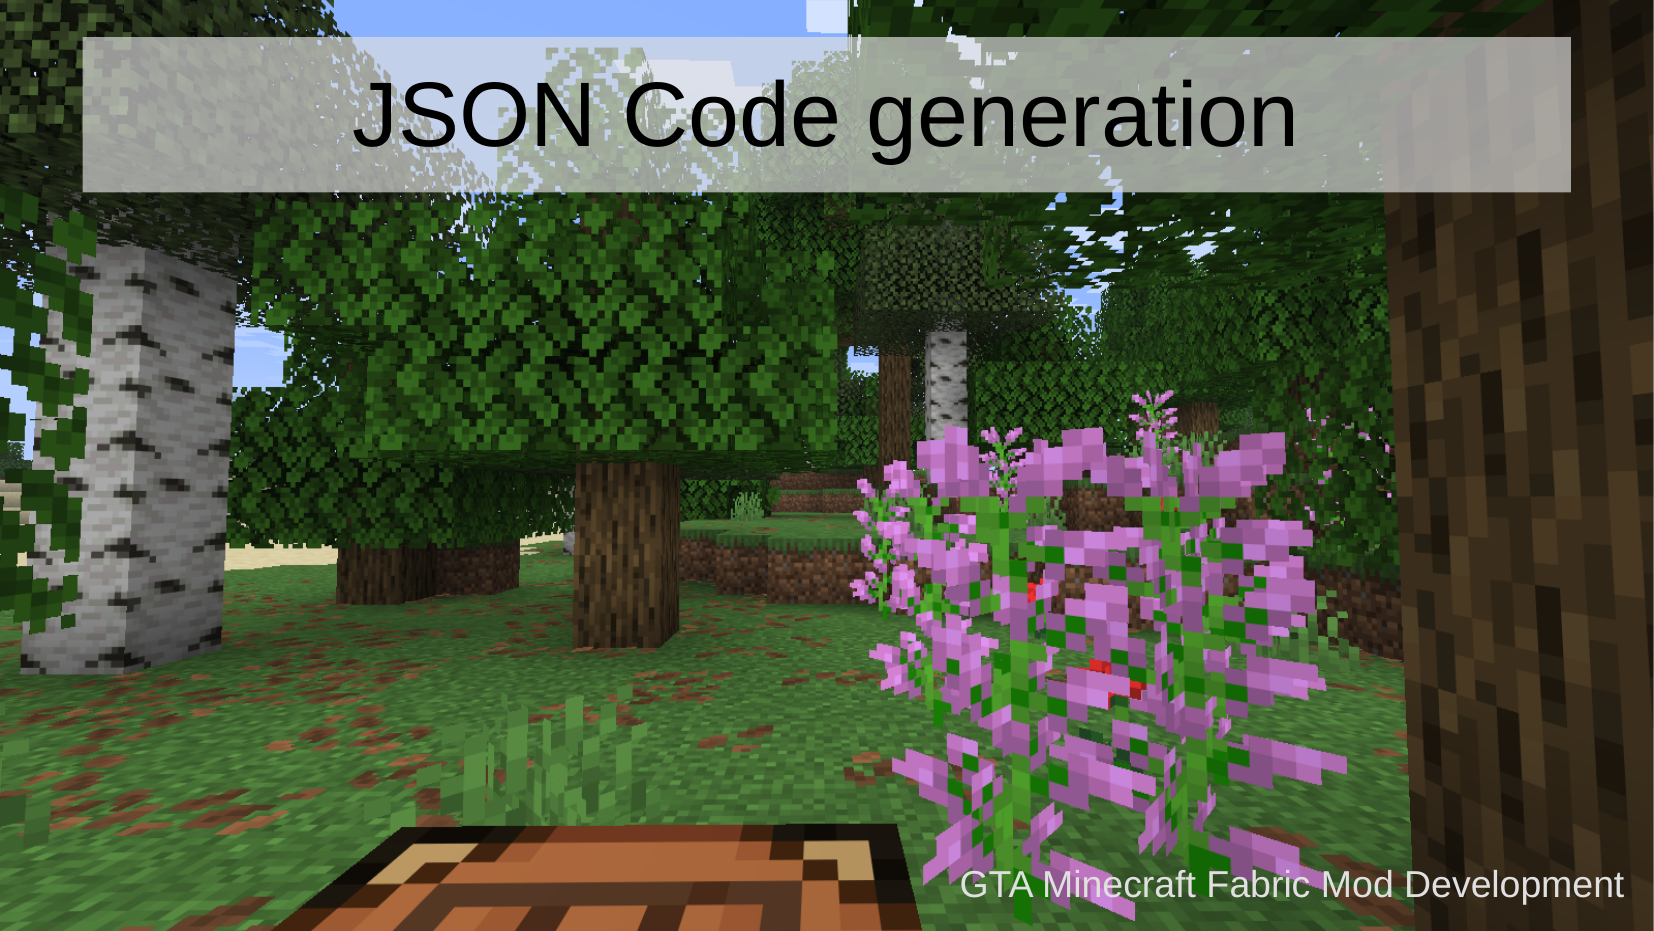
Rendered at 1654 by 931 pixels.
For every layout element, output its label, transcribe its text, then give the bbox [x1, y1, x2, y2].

picture [0, 0, 1654, 931]
title JSON Code generation [82, 37, 1571, 193]
